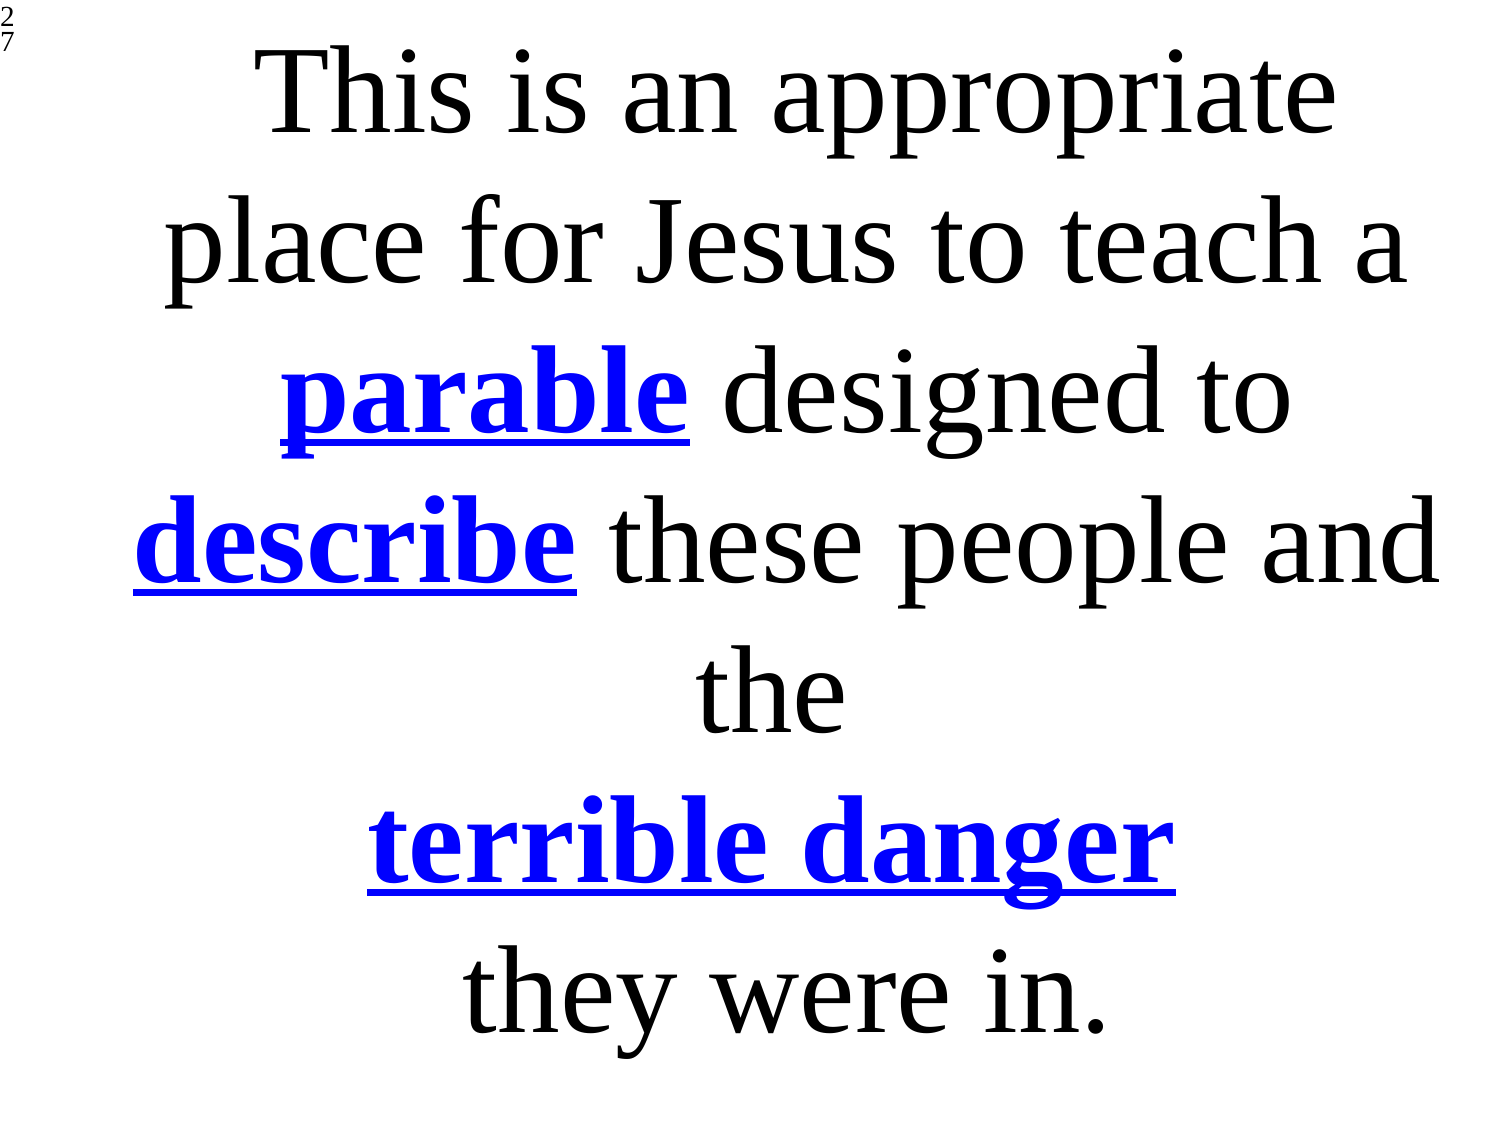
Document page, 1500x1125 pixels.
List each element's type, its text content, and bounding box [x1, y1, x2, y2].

text_box This is an appropriate place for Jesus to teach a parable designed to describe these people and the terrible danger they were in. [0, 0, 1500, 1125]
